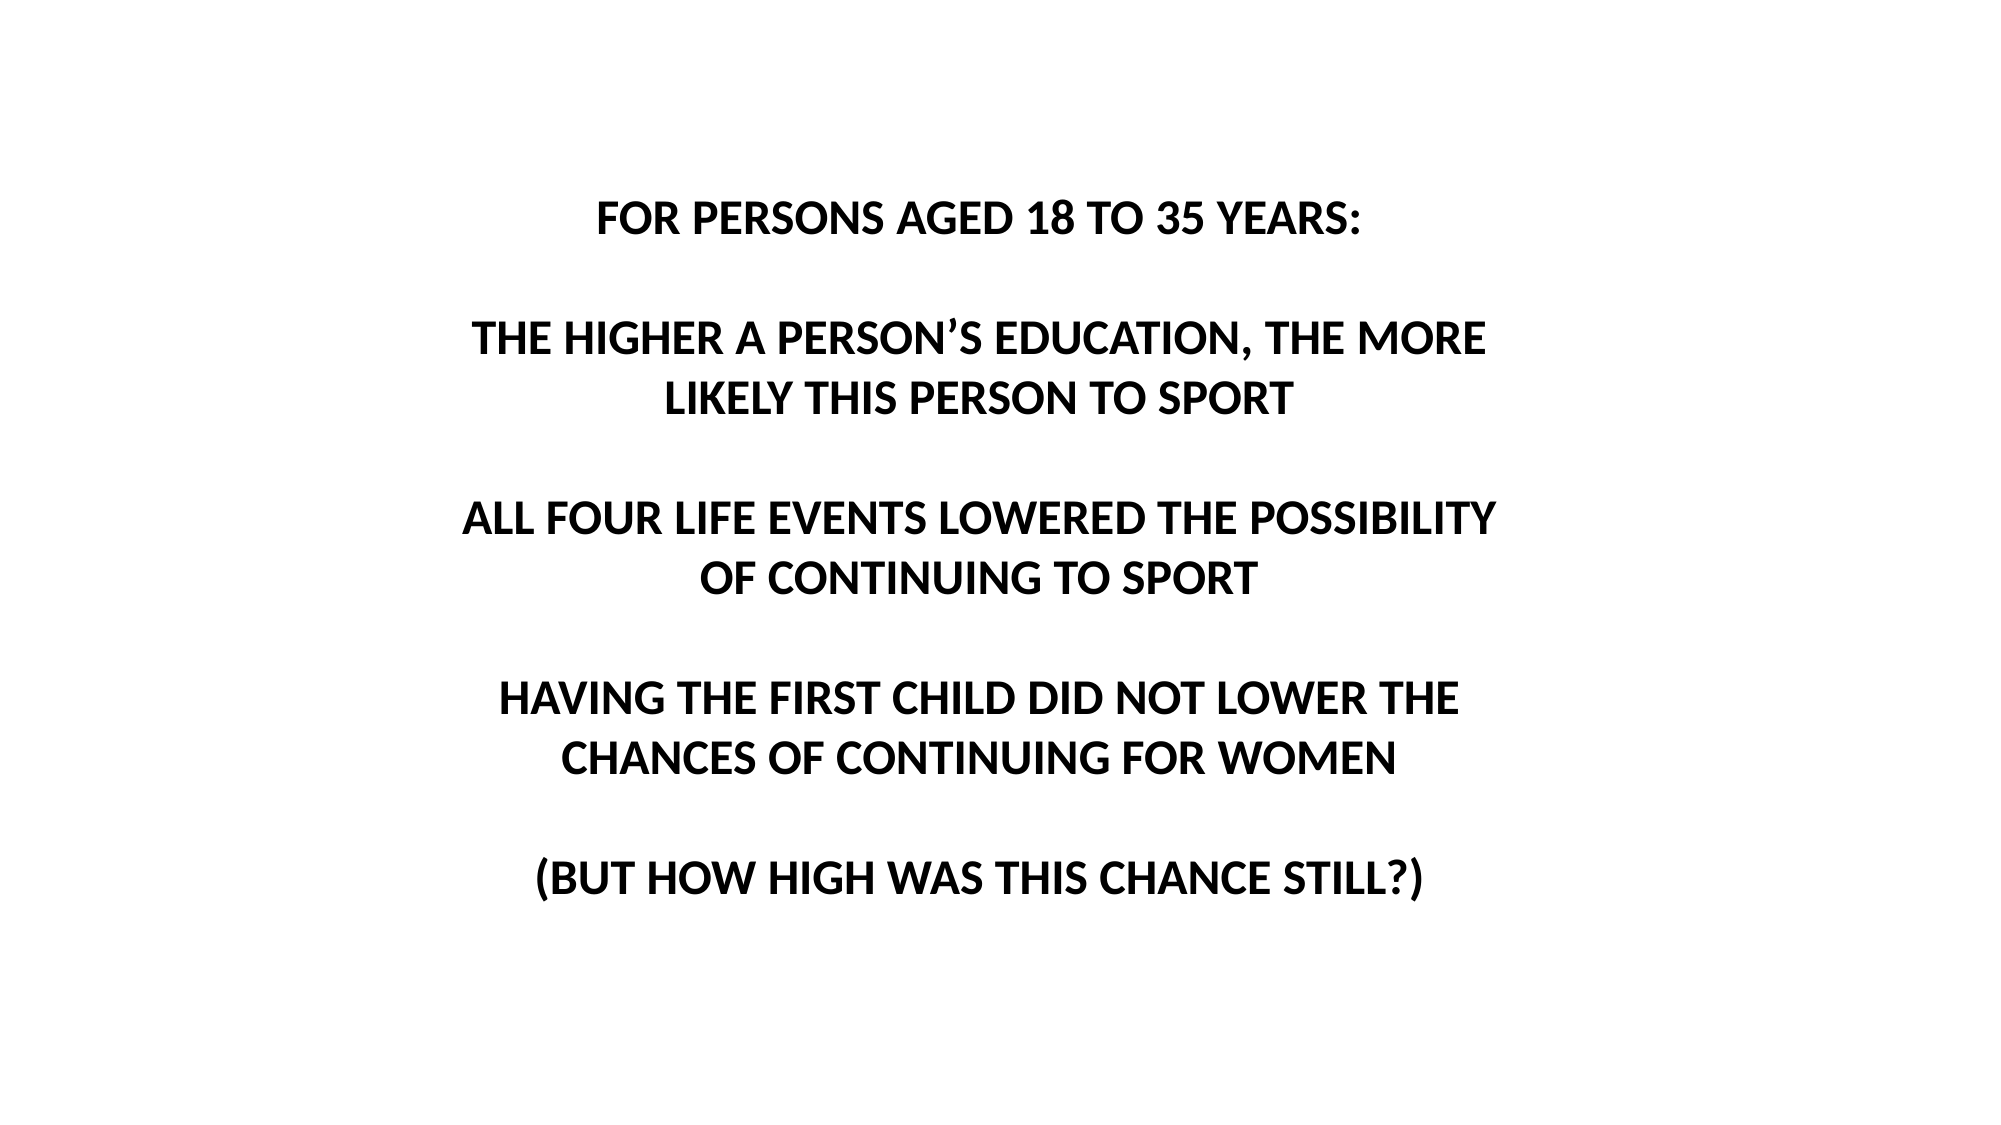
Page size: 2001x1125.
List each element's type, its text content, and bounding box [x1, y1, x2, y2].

text_box FOR PERSONS AGED 18 TO 35 YEARS: THE HIGHER A PERSON’S EDUCATION, THE MORE LIKELY THIS PERSON TO SPORT ALL FOUR LIFE EVENTS LOWERED THE POSSIBILITY OF CONTINUING TO SPORT HAVING THE FIRST CHILD DID NOT LOWER THE CHANCES OF CONTINUING FOR WOMEN (BUT HOW HIGH WAS THIS CHANCE STILL?) [438, 176, 1522, 920]
